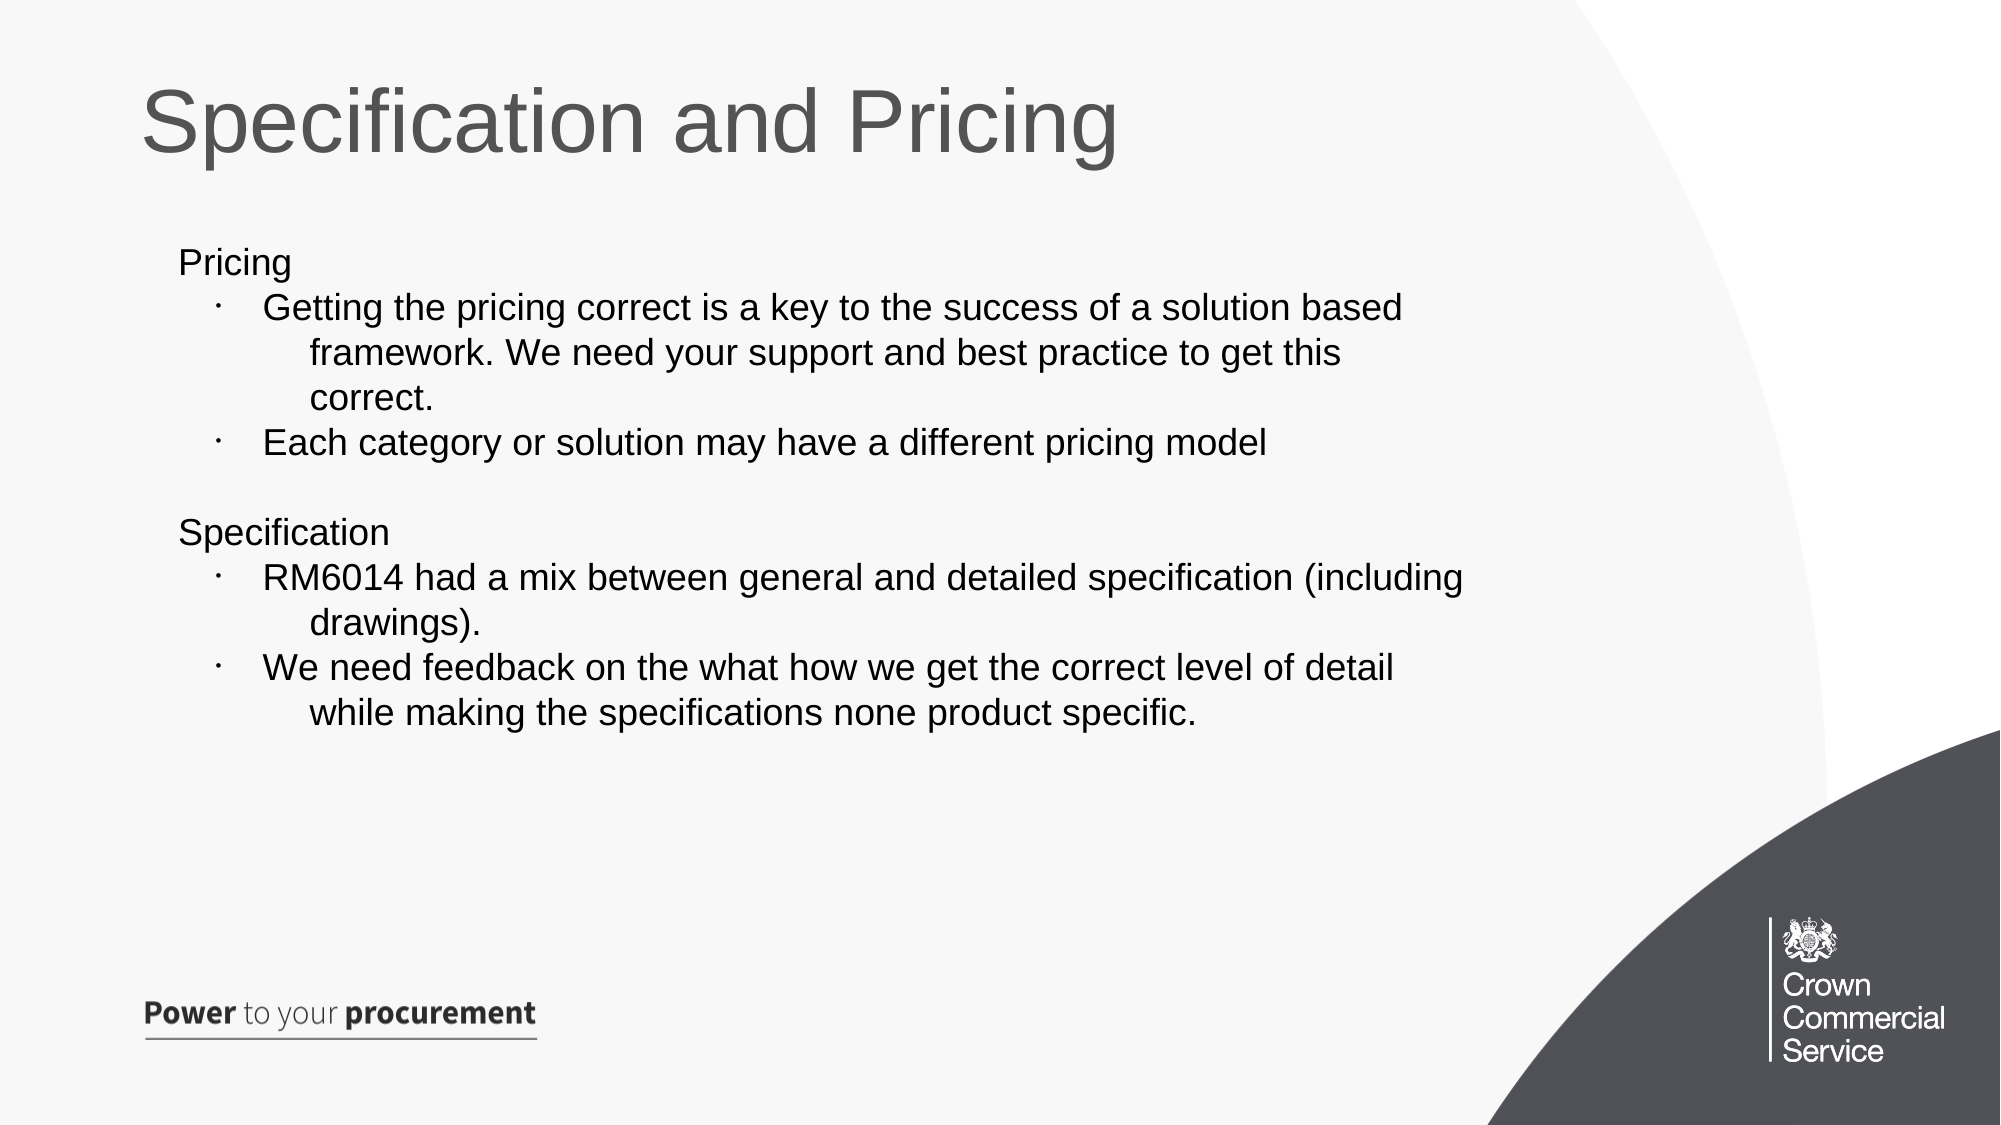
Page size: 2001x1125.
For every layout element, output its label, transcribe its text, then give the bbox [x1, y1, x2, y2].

picture [1769, 917, 1944, 1063]
title Specification and Pricing [140, 62, 1934, 201]
subtitle Pricing Getting the pricing correct is a key to the success of a solution based framework. We need your support and best practice to get this correct. Each category or solution may have a different pricing model Specification RM6014 had a mix between general and detailed specification (including drawings). We need feedback on the what how we get the correct level of detail while making the specifications none product specific. [140, 238, 1477, 918]
